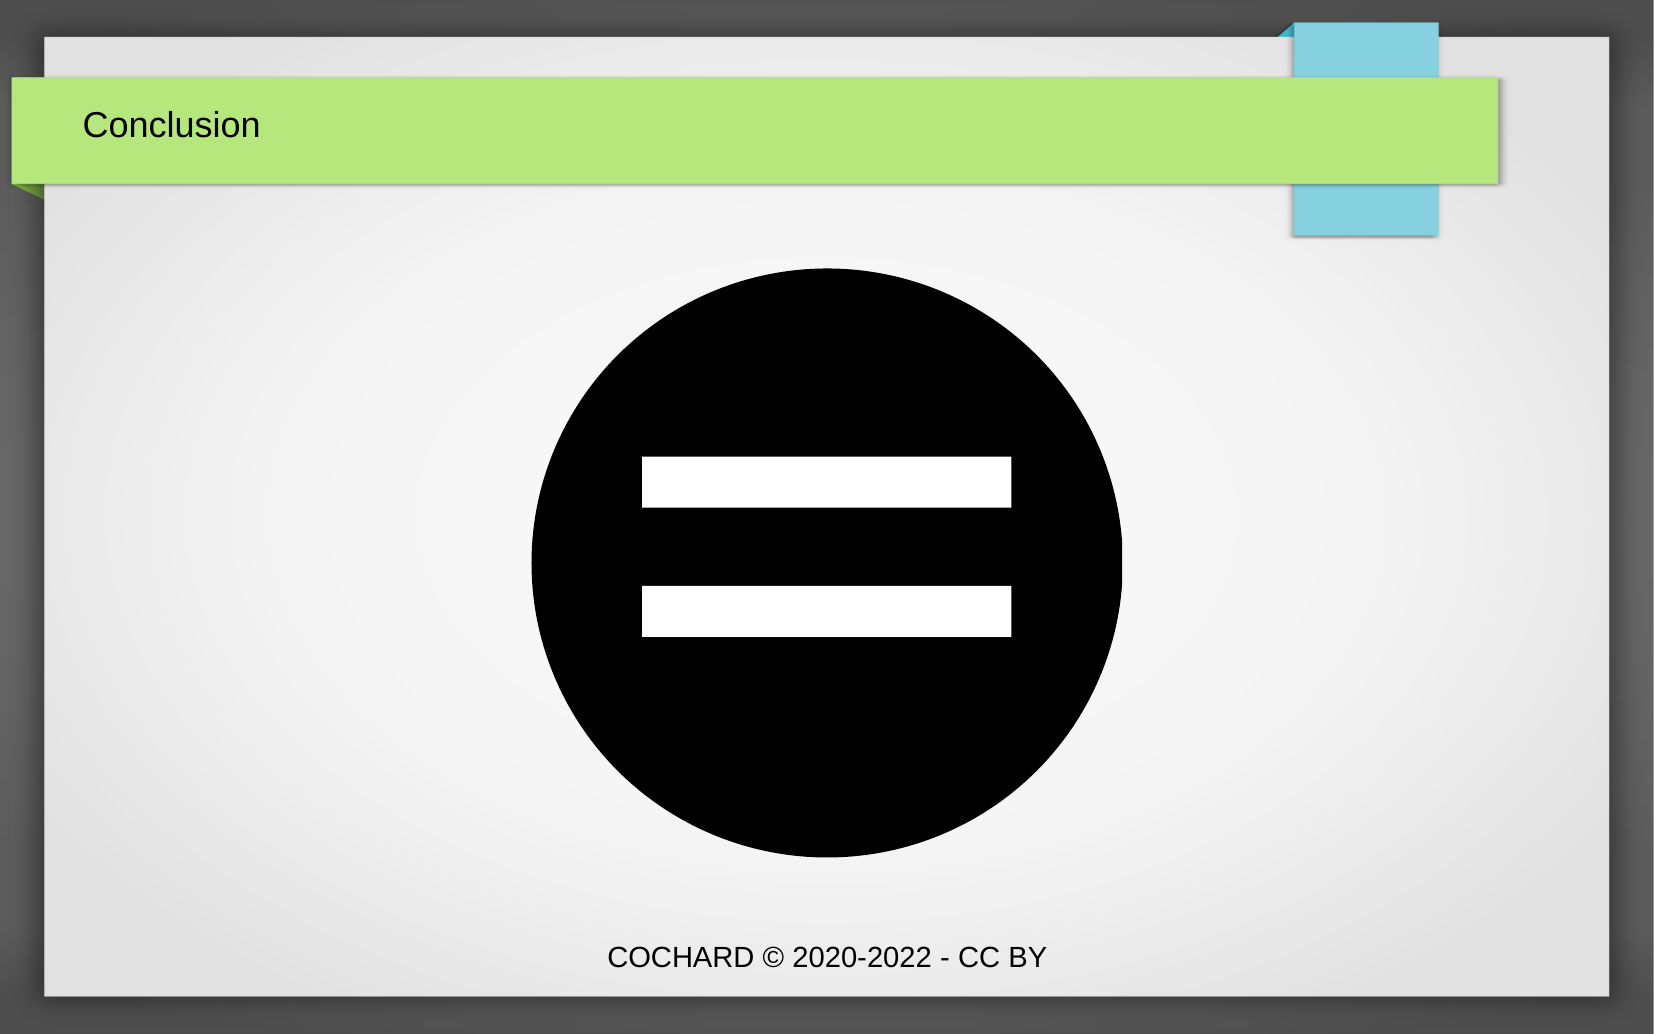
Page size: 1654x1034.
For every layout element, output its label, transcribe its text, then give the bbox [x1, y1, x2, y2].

title Conclusion [82, 39, 1235, 210]
picture [0, 0, 1654, 1034]
